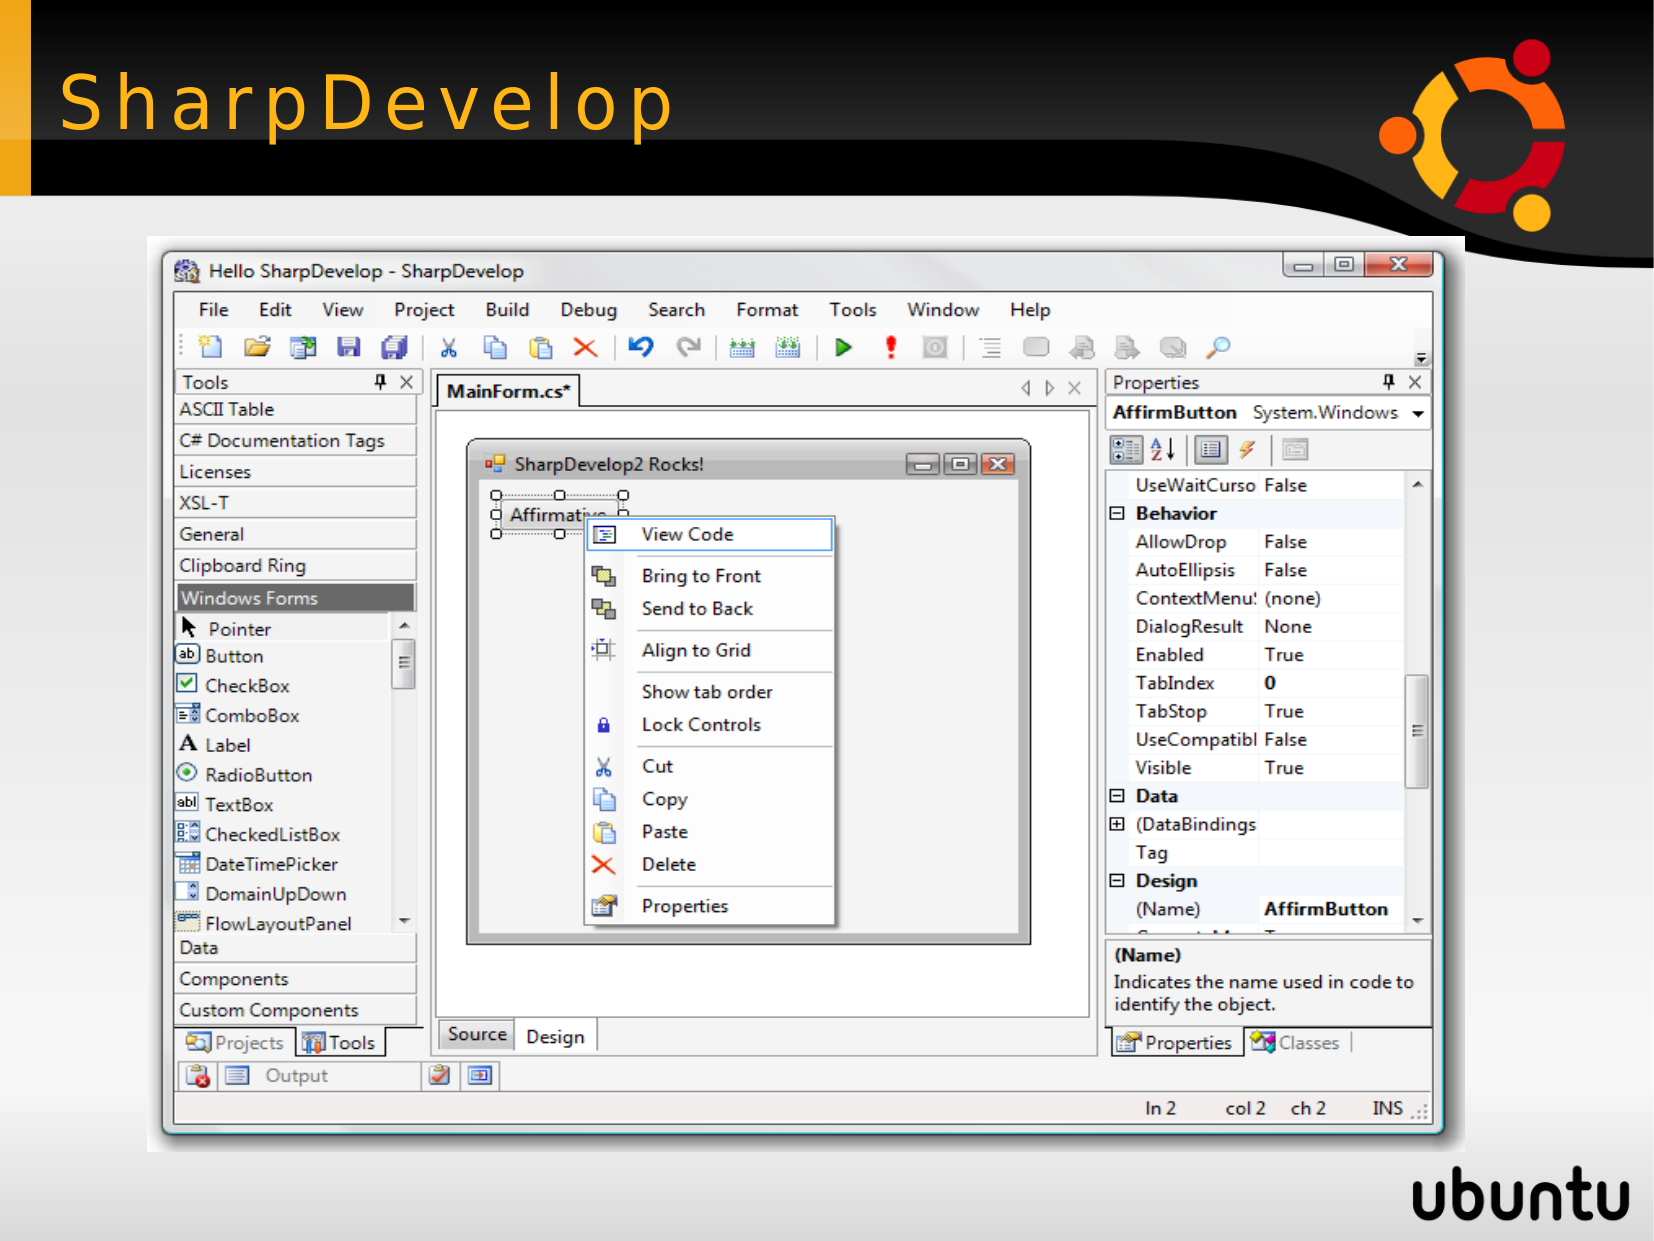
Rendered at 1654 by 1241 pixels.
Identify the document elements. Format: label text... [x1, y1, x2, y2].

picture [0, 0, 1654, 1241]
title SharpDevelop [59, 36, 1270, 171]
